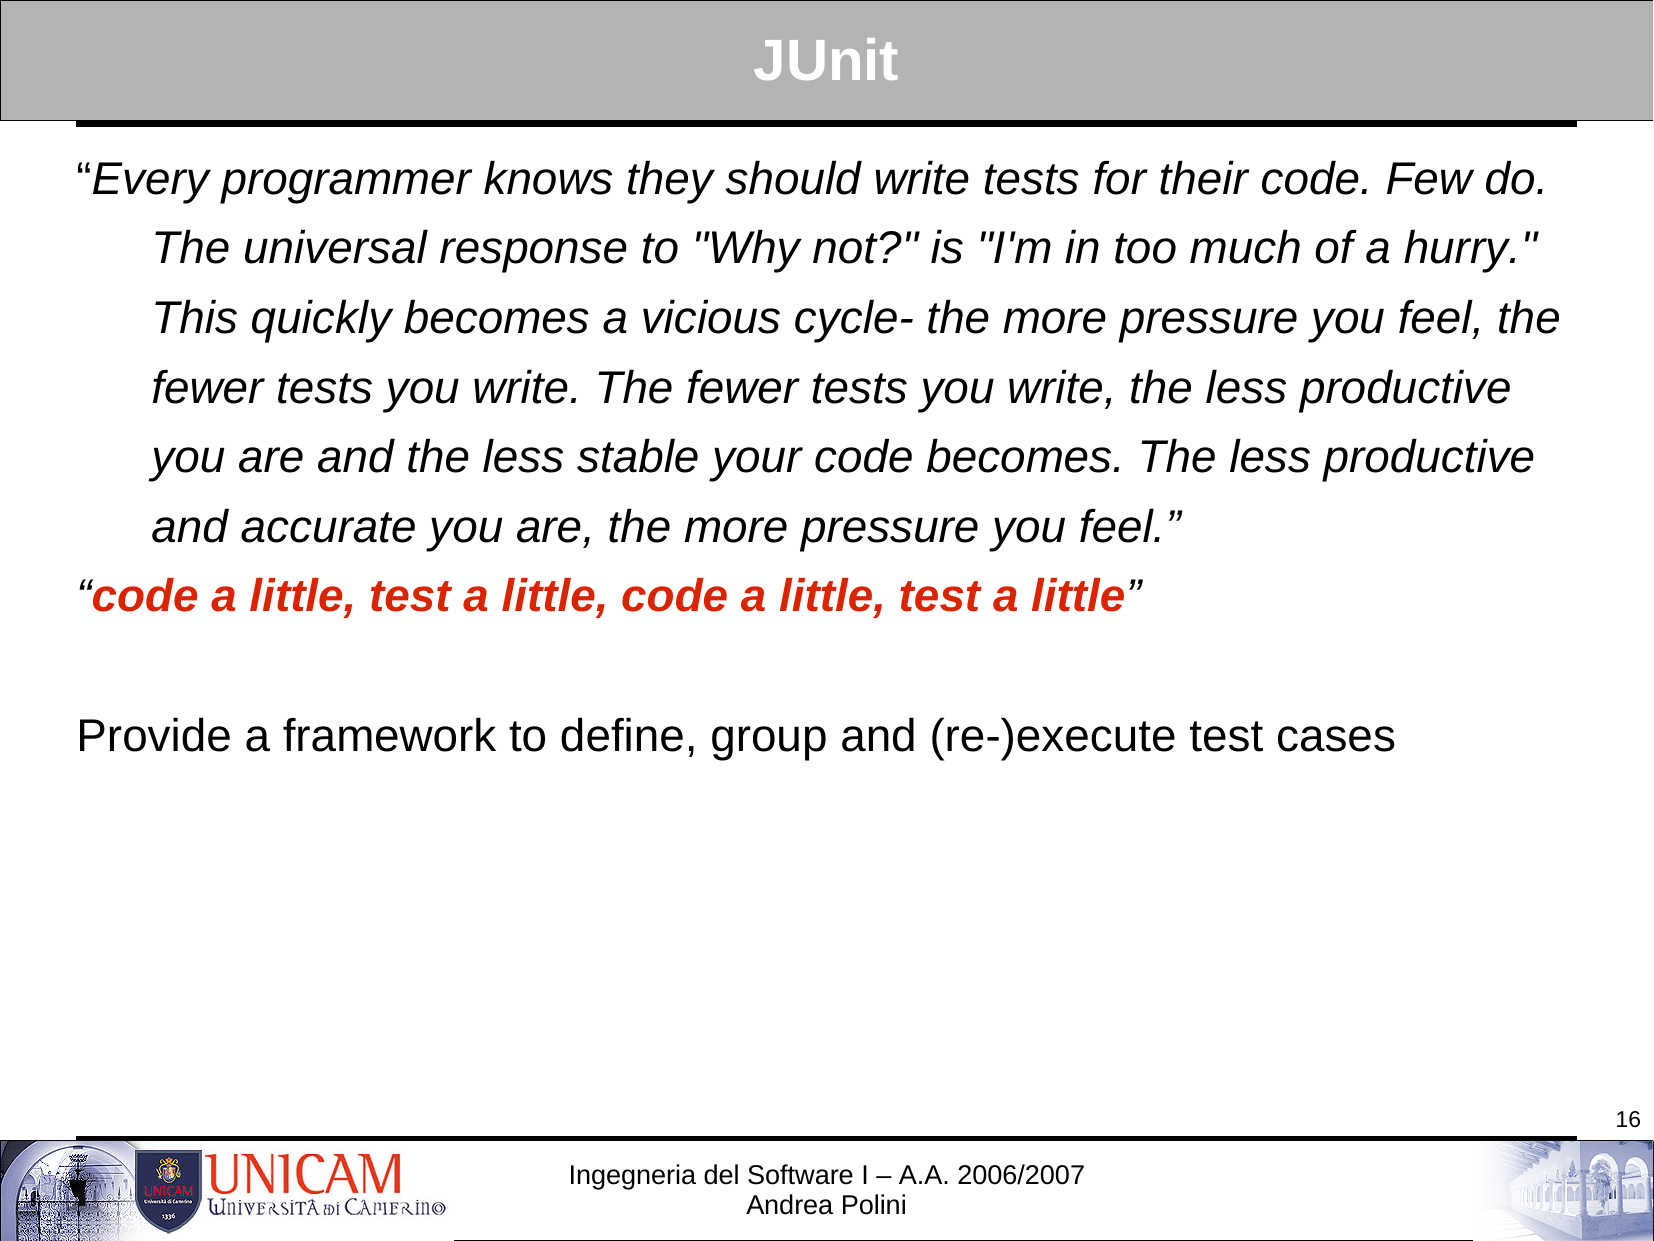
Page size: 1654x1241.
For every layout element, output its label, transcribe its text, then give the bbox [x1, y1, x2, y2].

picture [1473, 1141, 1654, 1241]
list “Every programmer knows they should write tests for their code. Few do. The universal response to "Why not?" is "I'm in too much of a hurry." This quickly becomes a vicious cycle- the more pressure you feel, the fewer tests you write. The fewer tests you write, the less productive you are and the less stable your code becomes. The less productive and accurate you are, the more pressure you feel.” “code a little, test a little, code a little, test a little” Provide a framework to define, group and (re-)execute test cases [76, 152, 1577, 928]
picture [0, 1141, 454, 1241]
title JUnit [0, 0, 1653, 121]
